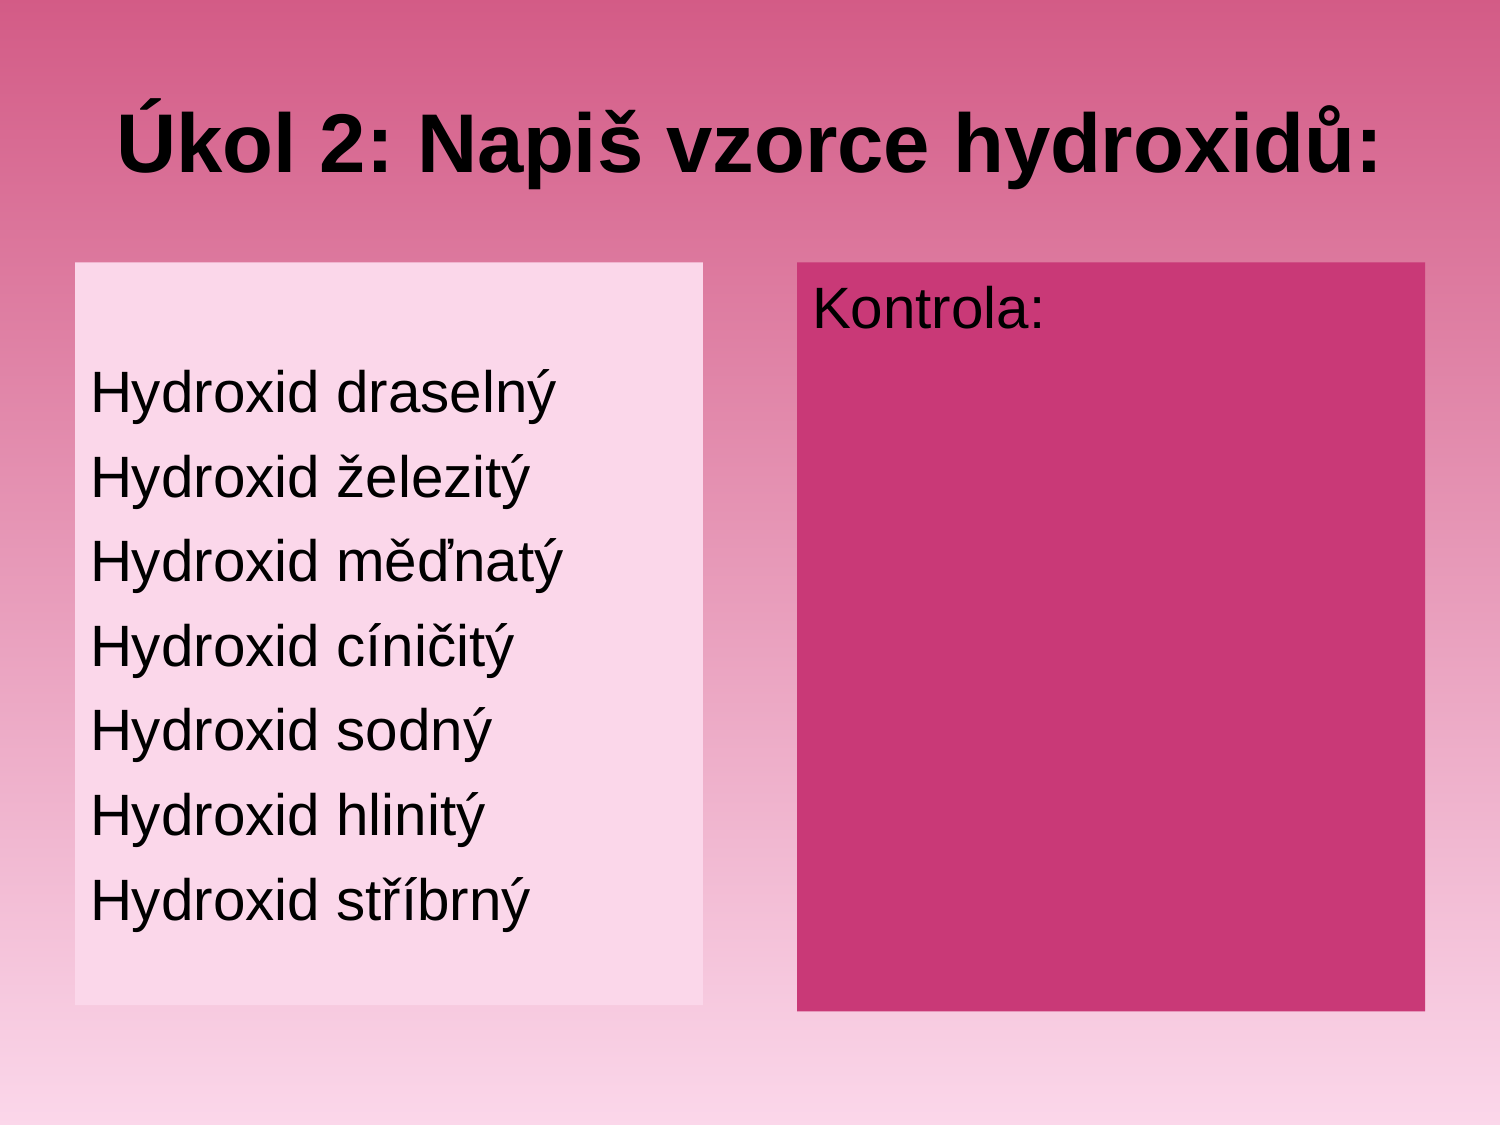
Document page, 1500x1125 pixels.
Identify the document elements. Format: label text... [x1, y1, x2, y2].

title Úkol 2: Napiš vzorce hydroxidů: [75, 45, 1426, 233]
list Hydroxid draselný Hydroxid železitý Hydroxid měďnatý Hydroxid cíničitý Hydroxid sodný Hydroxid hlinitý Hydroxid stříbrný [75, 262, 703, 1006]
list Kontrola: KOH Fe(OH)3 Cu(OH)2 Sn(OH)4 NaOH Al(OH)3 AgOH [797, 262, 1426, 1012]
